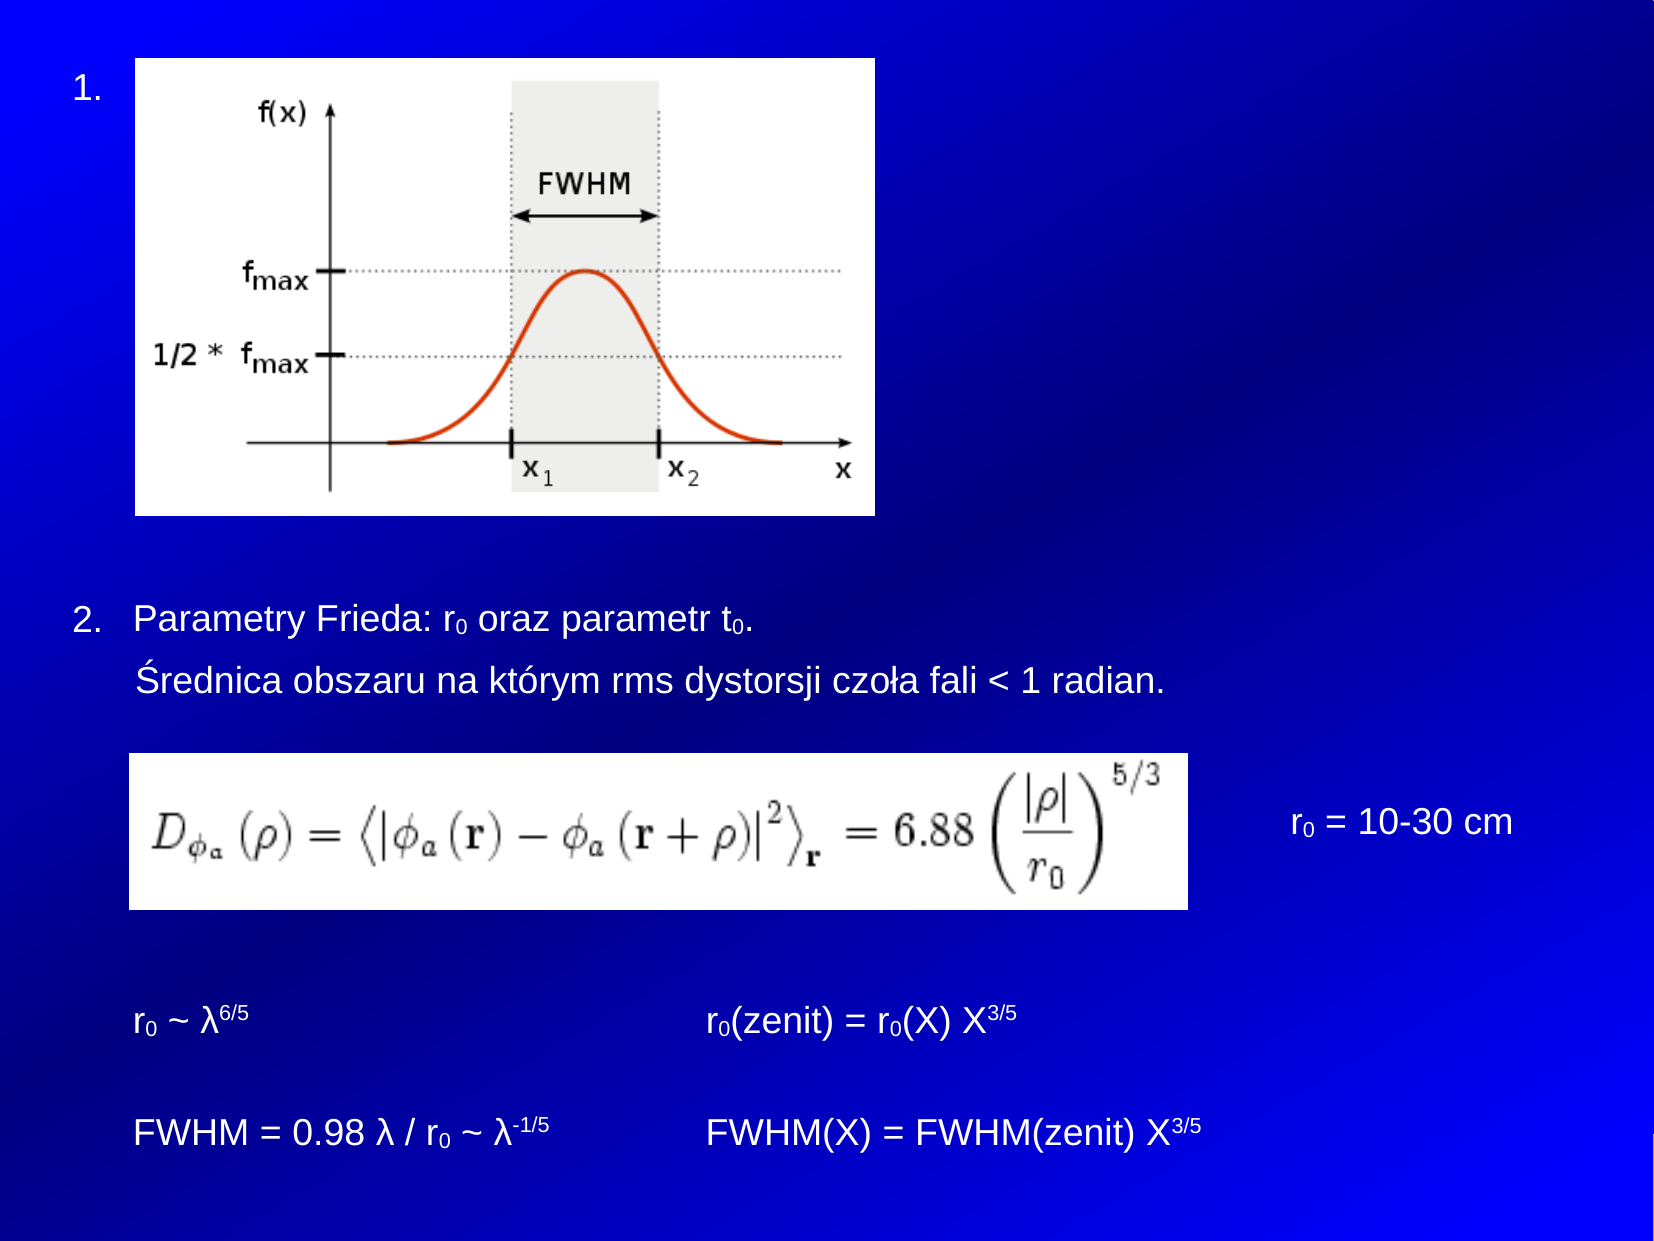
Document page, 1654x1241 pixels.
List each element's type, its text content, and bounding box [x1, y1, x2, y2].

picture [129, 753, 1188, 910]
picture [135, 58, 875, 516]
text_box Parametry Frieda: r0 oraz parametr t0. [118, 590, 770, 660]
text_box 1. [57, 59, 119, 116]
text_box r0 = 10-30 cm [1275, 793, 1542, 863]
text_box 2. [57, 590, 119, 648]
text_box FWHM(X) = FWHM(zenit) X3/5 [690, 1104, 1217, 1163]
text_box Średnica obszaru na którym rms dystorsji czoła fali < 1 radian. [120, 651, 1182, 709]
text_box r0 ~ λ6/5 [118, 992, 265, 1063]
text_box r0(zenit) = r0(X) X3/5 [691, 992, 1033, 1063]
text_box FWHM = 0.98 λ / r0 ~ λ-1/5 [118, 1104, 565, 1175]
